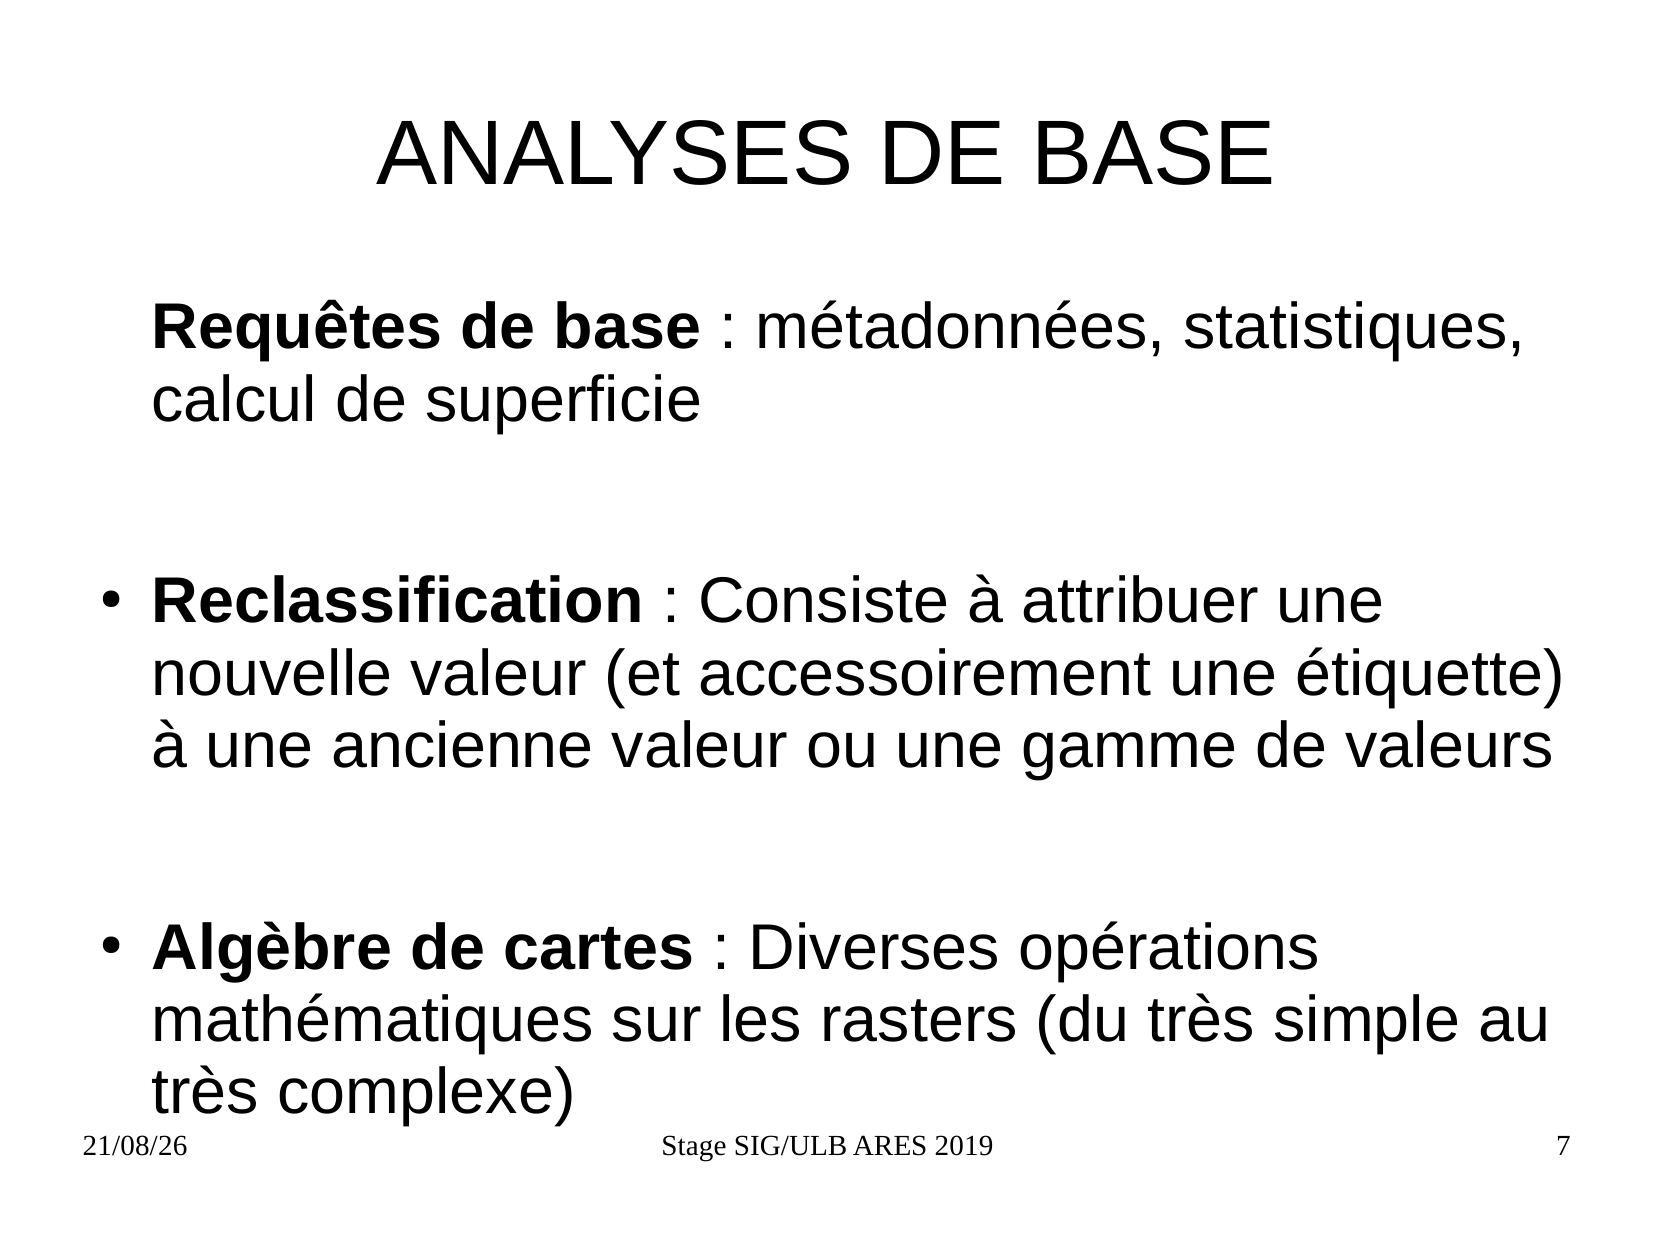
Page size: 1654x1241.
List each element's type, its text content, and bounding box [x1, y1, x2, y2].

list Requêtes de base : métadonnées, statistiques, calcul de superficie Reclassification : Consiste à attribuer une nouvelle valeur (et accessoirement une étiquette) à une ancienne valeur ou une gamme de valeurs Algèbre de cartes : Diverses opérations mathématiques sur les rasters (du très simple au très complexe) [82, 290, 1571, 1193]
title ANALYSES DE BASE [82, 49, 1571, 257]
